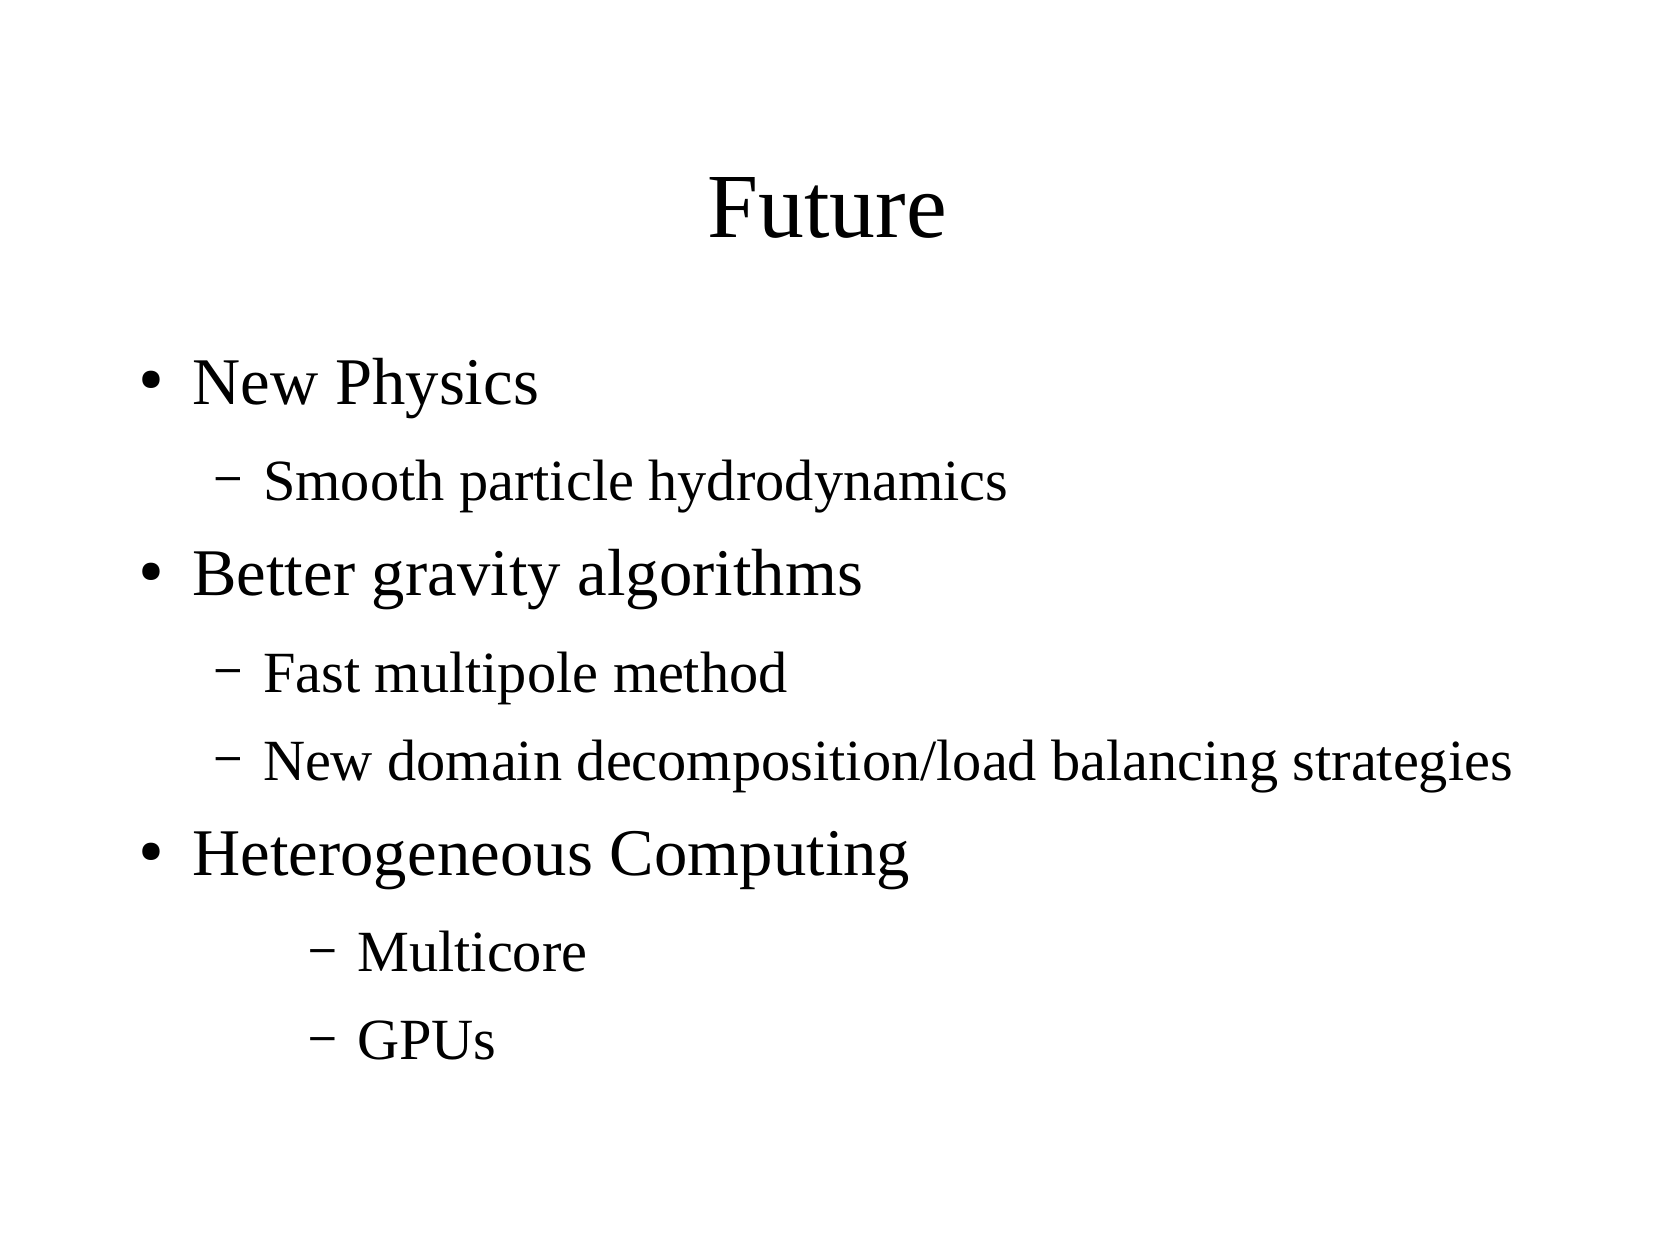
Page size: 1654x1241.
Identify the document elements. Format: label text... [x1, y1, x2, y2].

title Future [121, 110, 1534, 303]
list New Physics Smooth particle hydrodynamics Better gravity algorithms Fast multipole method New domain decomposition/load balancing strategies Heterogeneous Computing Multicore GPUs [121, 344, 1534, 1123]
